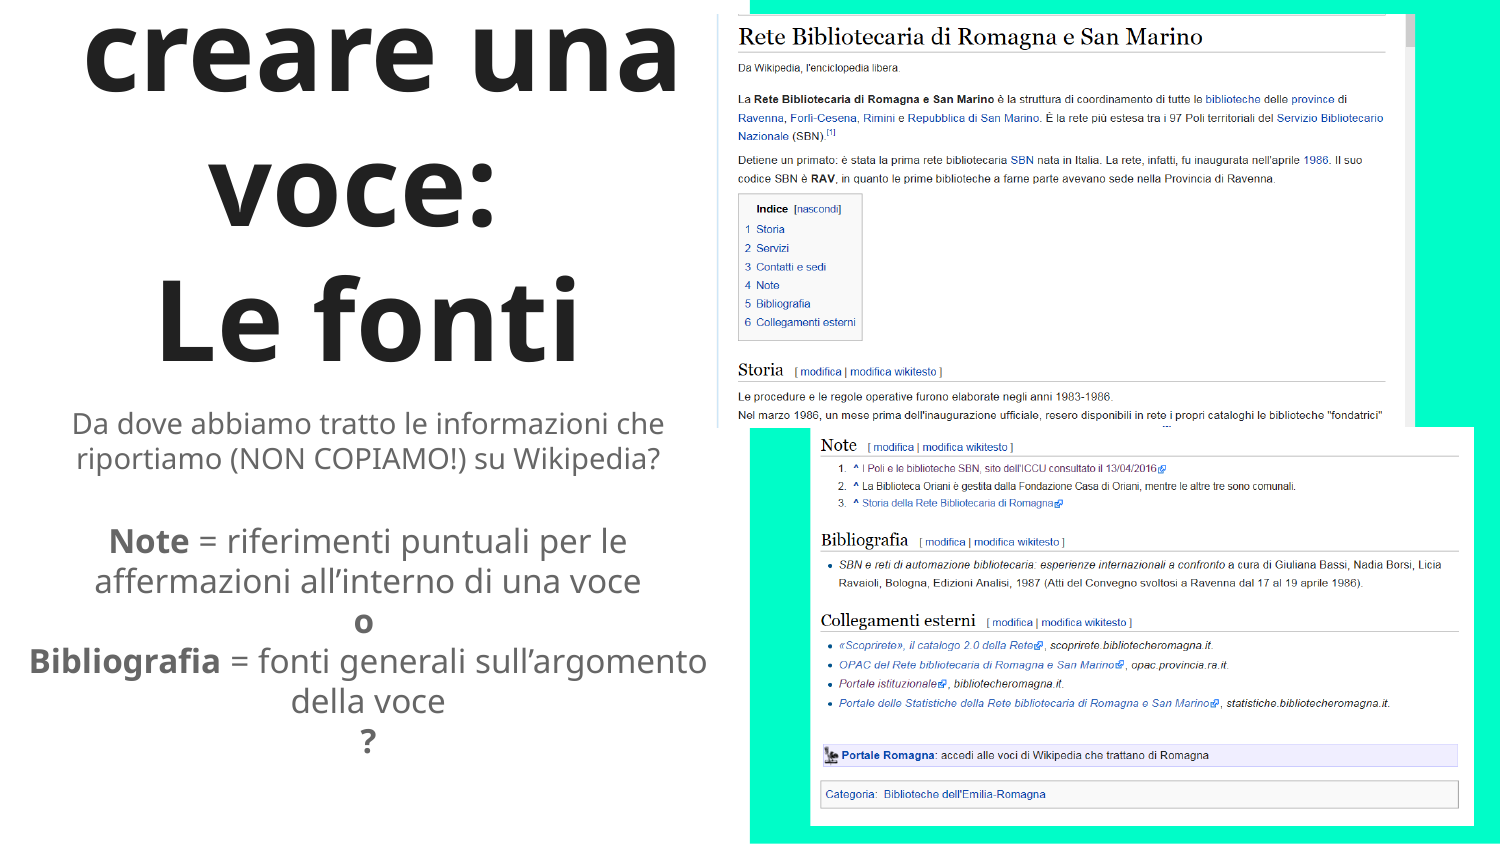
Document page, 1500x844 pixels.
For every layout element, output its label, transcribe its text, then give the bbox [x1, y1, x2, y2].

subtitle Da dove abbiamo tratto le informazioni che riportiamo (NON COPIAMO!) su Wikipedia? Note = riferimenti puntuali per le affermazioni all’interno di una voce o Bibliografia = fonti generali sull’argomento della voce ? [11, 390, 726, 672]
title creare una voce: Le fonti [36, 118, 701, 390]
picture [716, 14, 1474, 826]
